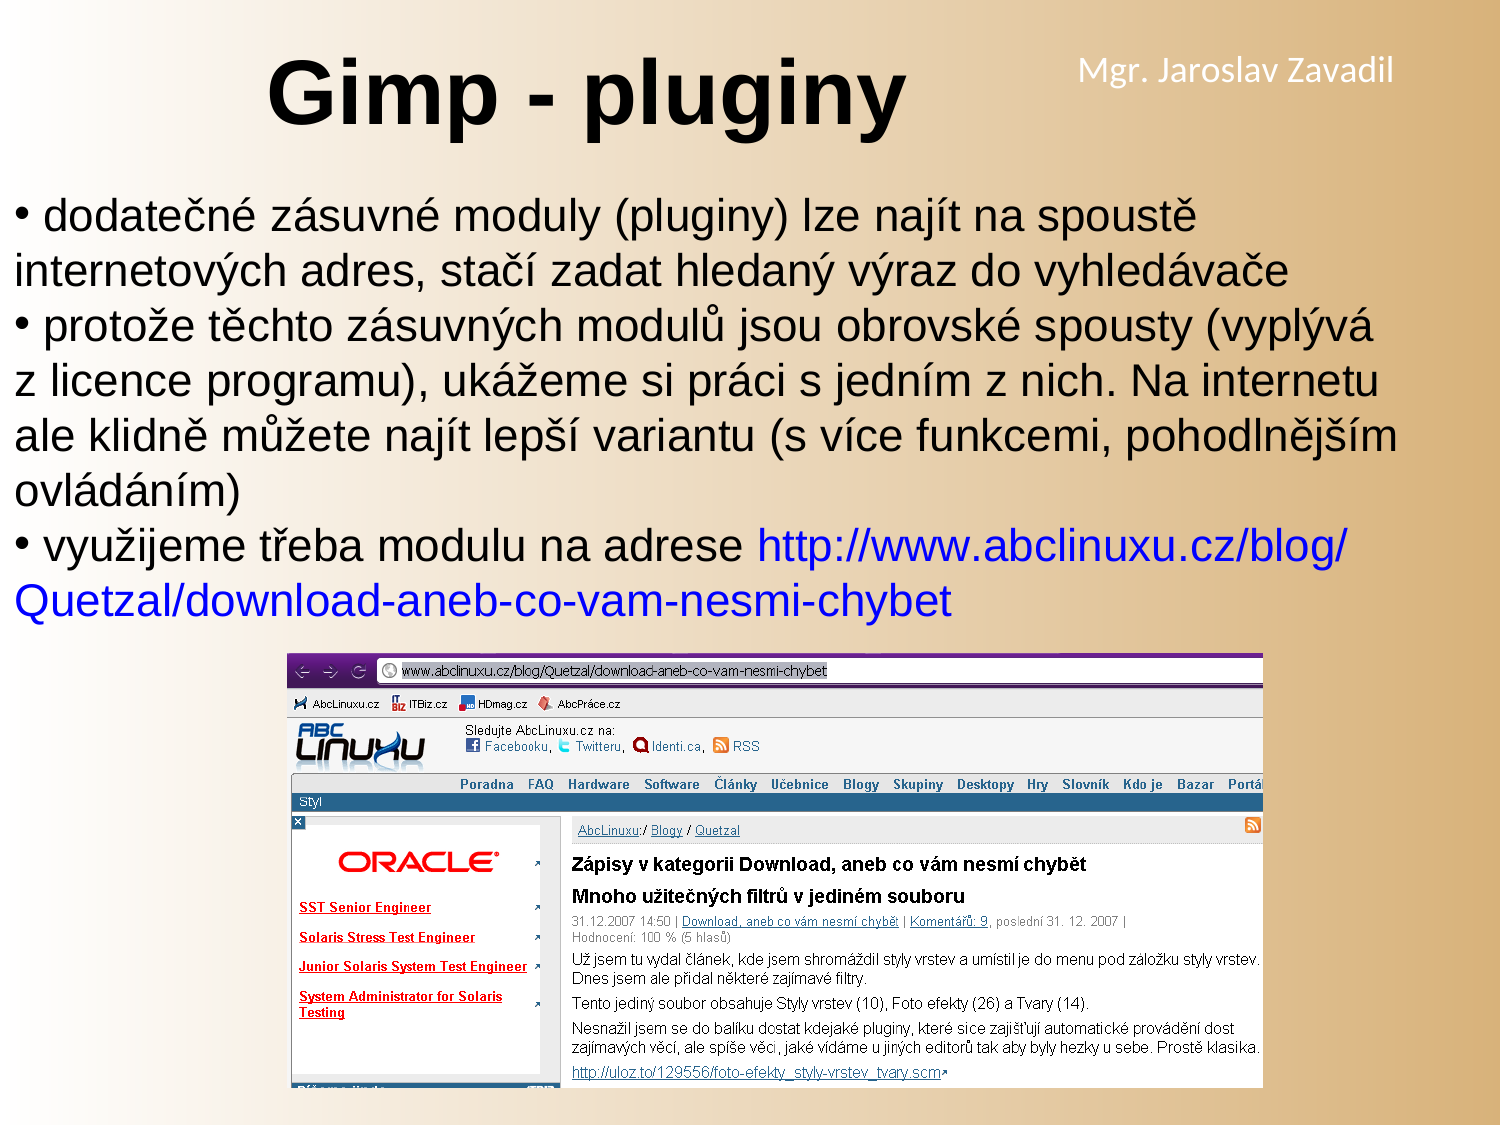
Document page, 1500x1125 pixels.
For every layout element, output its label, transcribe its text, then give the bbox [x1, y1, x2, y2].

picture [287, 653, 1263, 1088]
text_box Mgr. Jaroslav Zavadil [1150, 37, 1450, 98]
text_box dodatečné zásuvné moduly (pluginy) lze najít na spoustě internetových adres, stačí zadat hledaný výraz do vyhledávače protože těchto zásuvných modulů jsou obrovské spousty (vyplývá z licence programu), ukážeme si práci s jedním z nich. Na internetu ale klidně můžete najít lepší variantu (s více funkcemi, pohodlnějším ovládáním) využijeme třeba modulu na adrese http://www.abclinuxu.cz/blog/Quetzal/download-aneb-co-vam-nesmi-chybet [0, 177, 1450, 634]
title Gimp - pluginy [24, 24, 1150, 150]
